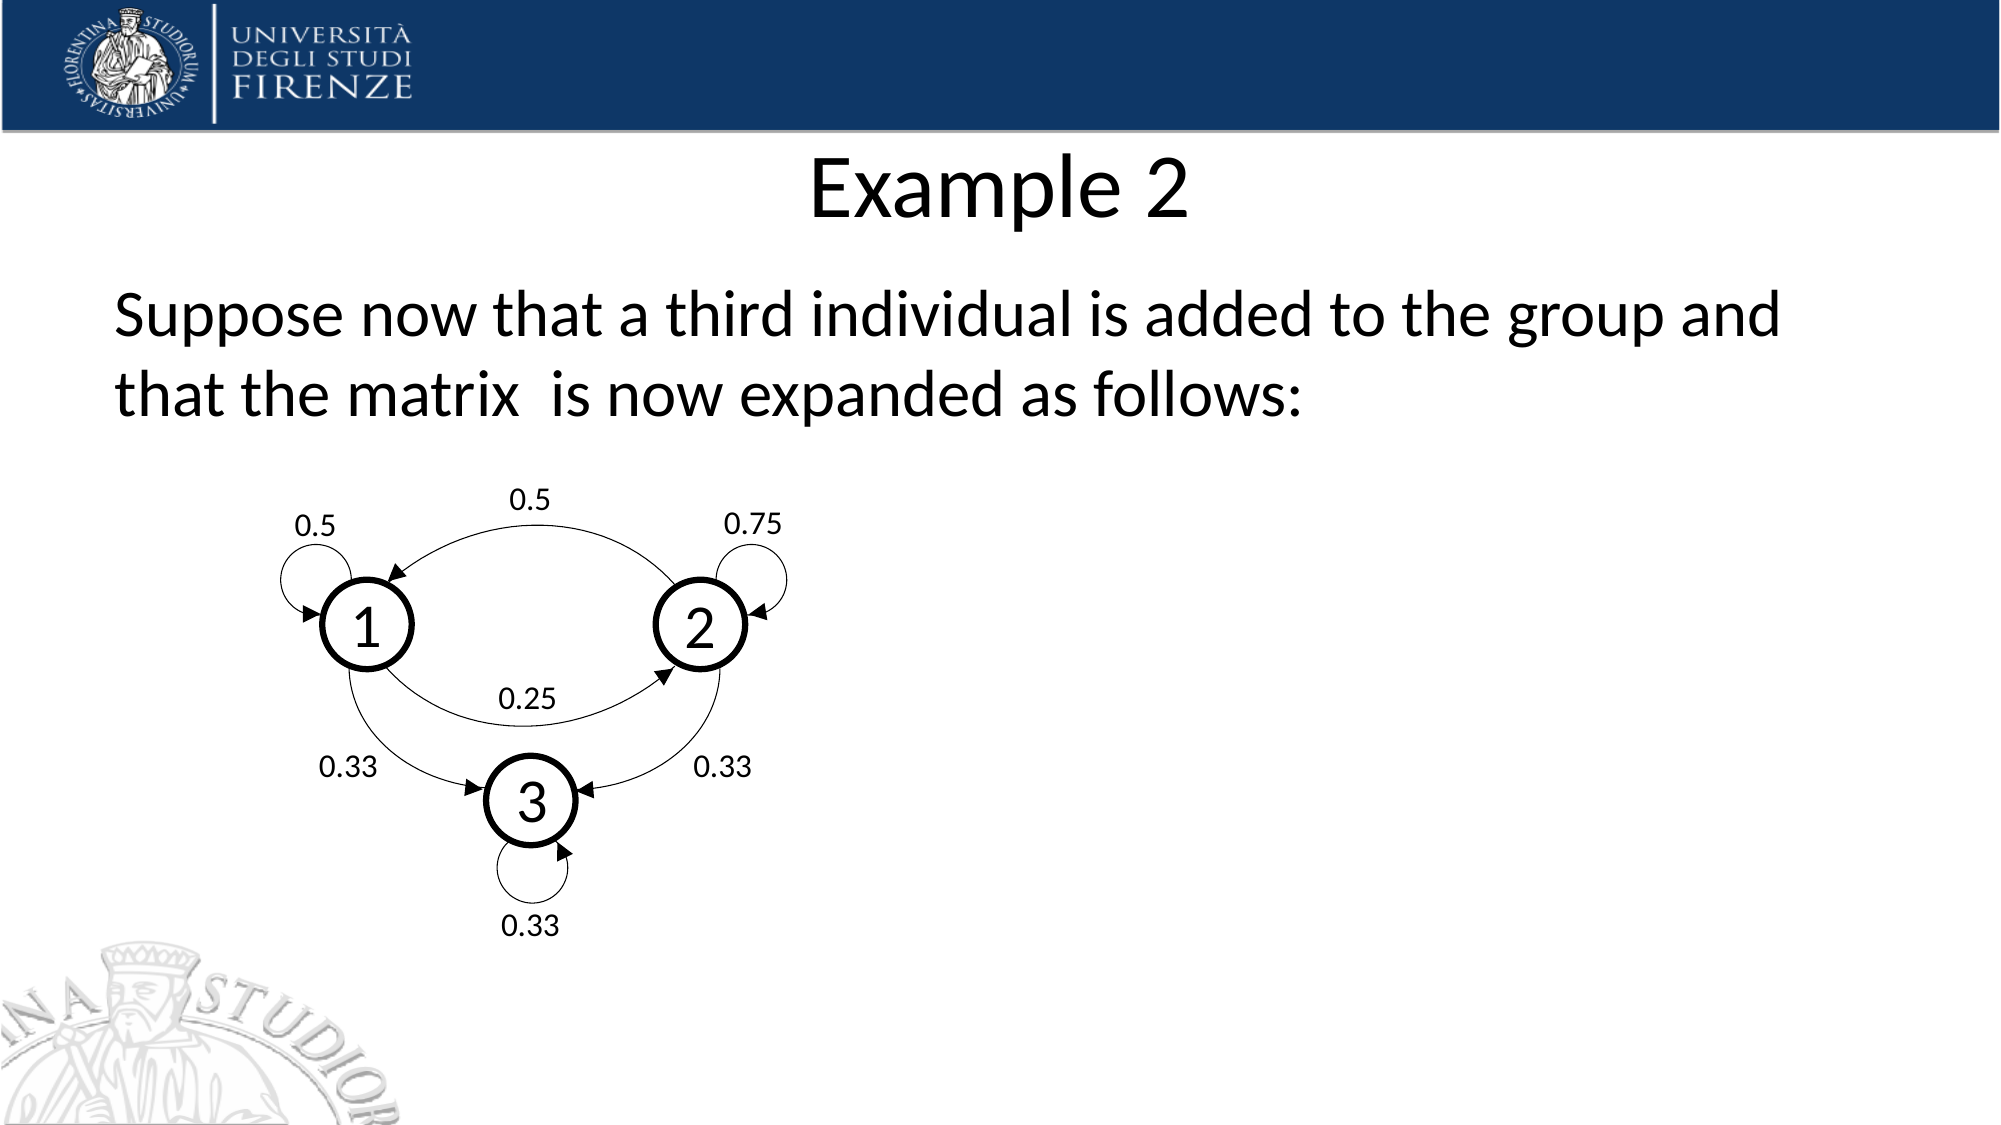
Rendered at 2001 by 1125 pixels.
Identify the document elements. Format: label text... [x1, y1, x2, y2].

text_box [363, 579, 412, 670]
text_box [486, 767, 501, 834]
text_box [533, 786, 539, 799]
text_box [465, 780, 481, 795]
text_box [751, 604, 765, 614]
text_box [701, 612, 707, 630]
text_box [558, 846, 565, 860]
text_box 0.75 [708, 494, 799, 550]
text_box [757, 613, 767, 619]
text_box 2 [670, 578, 701, 670]
title Example 2 [99, 87, 1900, 262]
text_box 0.33 [678, 736, 769, 793]
text_box [655, 591, 670, 658]
text_box 1 [335, 577, 367, 669]
text_box 3 [501, 753, 533, 844]
text_box [322, 593, 335, 656]
text_box 0.33 [486, 896, 577, 952]
text_box [655, 670, 672, 684]
text_box [520, 755, 576, 846]
text_box [562, 846, 571, 856]
text_box [389, 565, 405, 580]
text_box 0.33 [678, 736, 693, 751]
text_box [303, 606, 319, 622]
text_box 0.33 [304, 736, 395, 793]
text_box 0.5 [494, 469, 568, 525]
text_box 0.5 [279, 495, 353, 551]
text_box [582, 782, 593, 788]
list Suppose now that a third individual is added to the group and that the matrix is now expanded as follows: [99, 262, 1900, 1005]
text_box [533, 804, 540, 818]
text_box 0.25 [483, 668, 574, 725]
text_box [701, 579, 746, 670]
text_box [578, 789, 593, 797]
